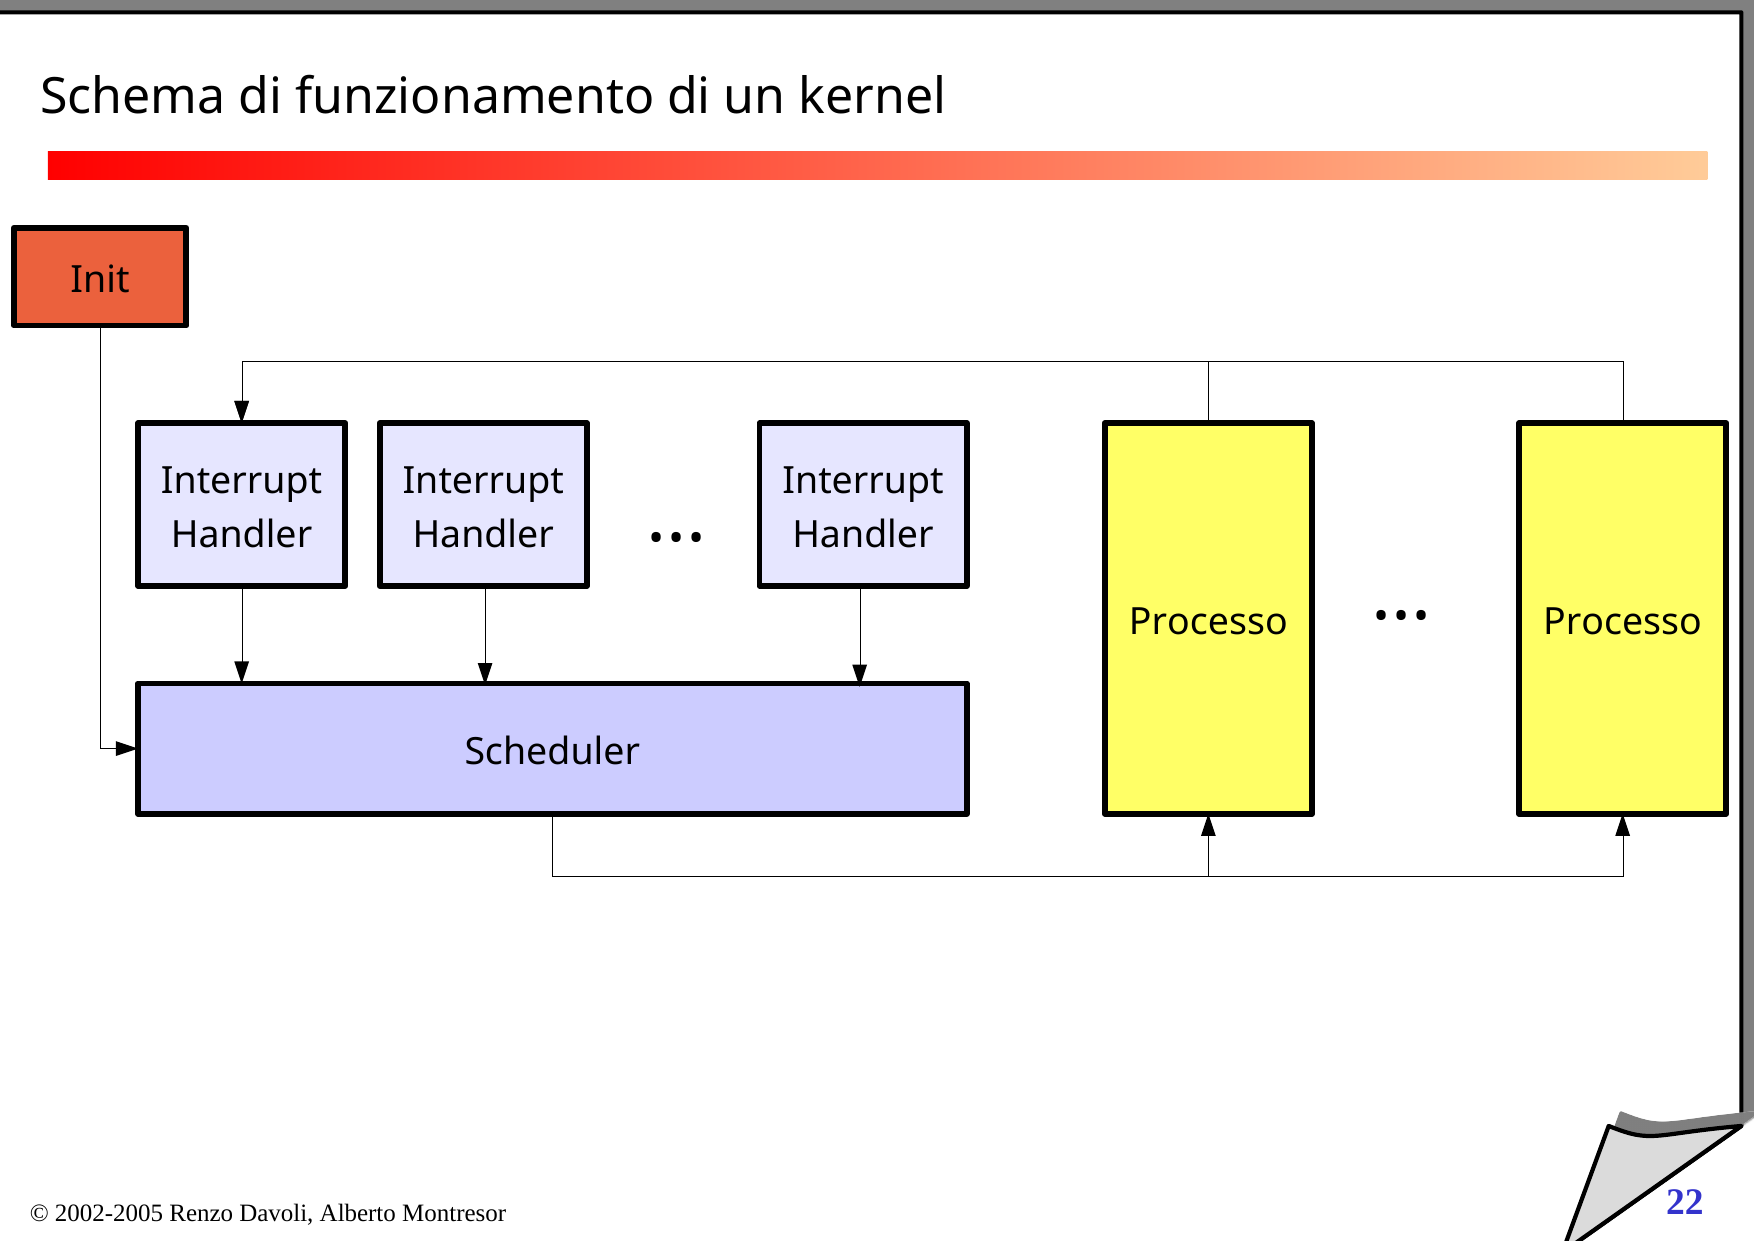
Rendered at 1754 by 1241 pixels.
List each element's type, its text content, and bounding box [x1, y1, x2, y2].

text_box Interrupt Handler [759, 423, 967, 586]
text_box Interrupt Handler [138, 423, 346, 586]
text_box Interrupt Handler [379, 423, 587, 586]
text_box Scheduler [138, 683, 967, 814]
title Schema di funzionamento di un kernel [40, 49, 1714, 144]
text_box Processo [1519, 423, 1727, 814]
text_box Processo [1104, 423, 1312, 814]
text_box ... [1367, 533, 1437, 713]
text_box Init [13, 227, 187, 326]
text_box ... [642, 455, 712, 635]
